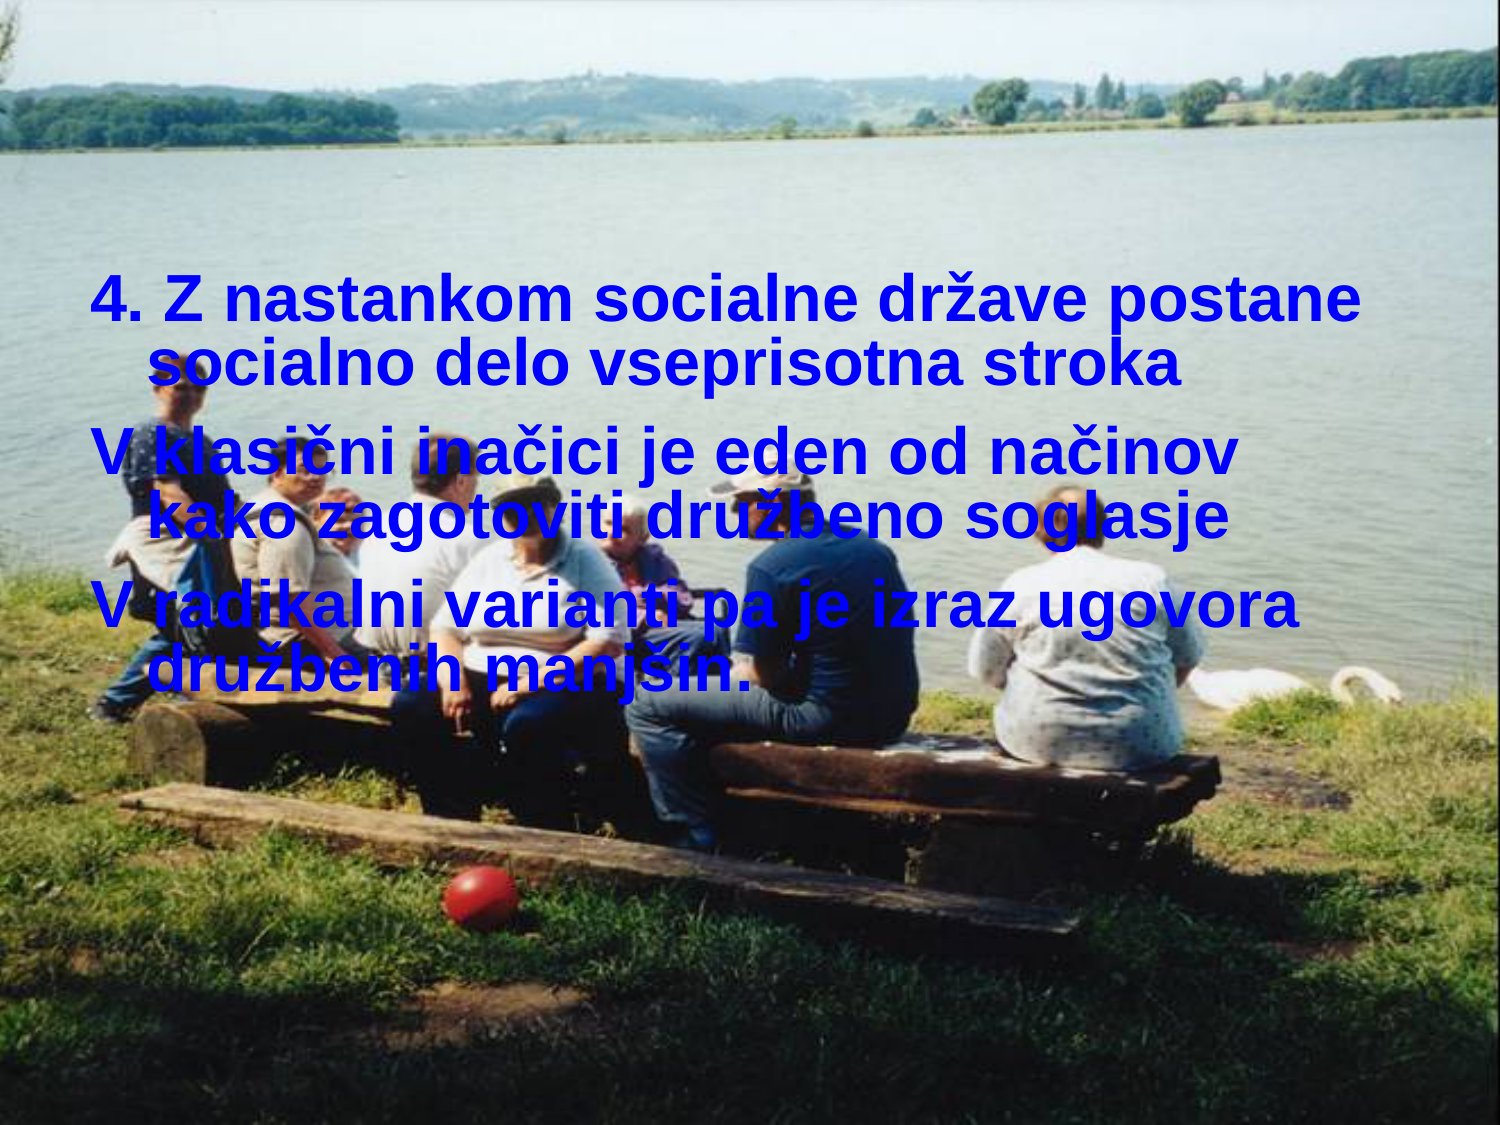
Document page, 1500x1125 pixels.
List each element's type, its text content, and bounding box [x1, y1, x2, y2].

title [75, 45, 1426, 233]
list 4. Z nastankom socialne države postane socialno delo vseprisotna stroka V klasični inačici je eden od načinov kako zagotoviti družbeno soglasje V radikalni varianti pa je izraz ugovora družbenih manjšin. [75, 262, 1426, 1006]
picture [0, 0, 1500, 1125]
